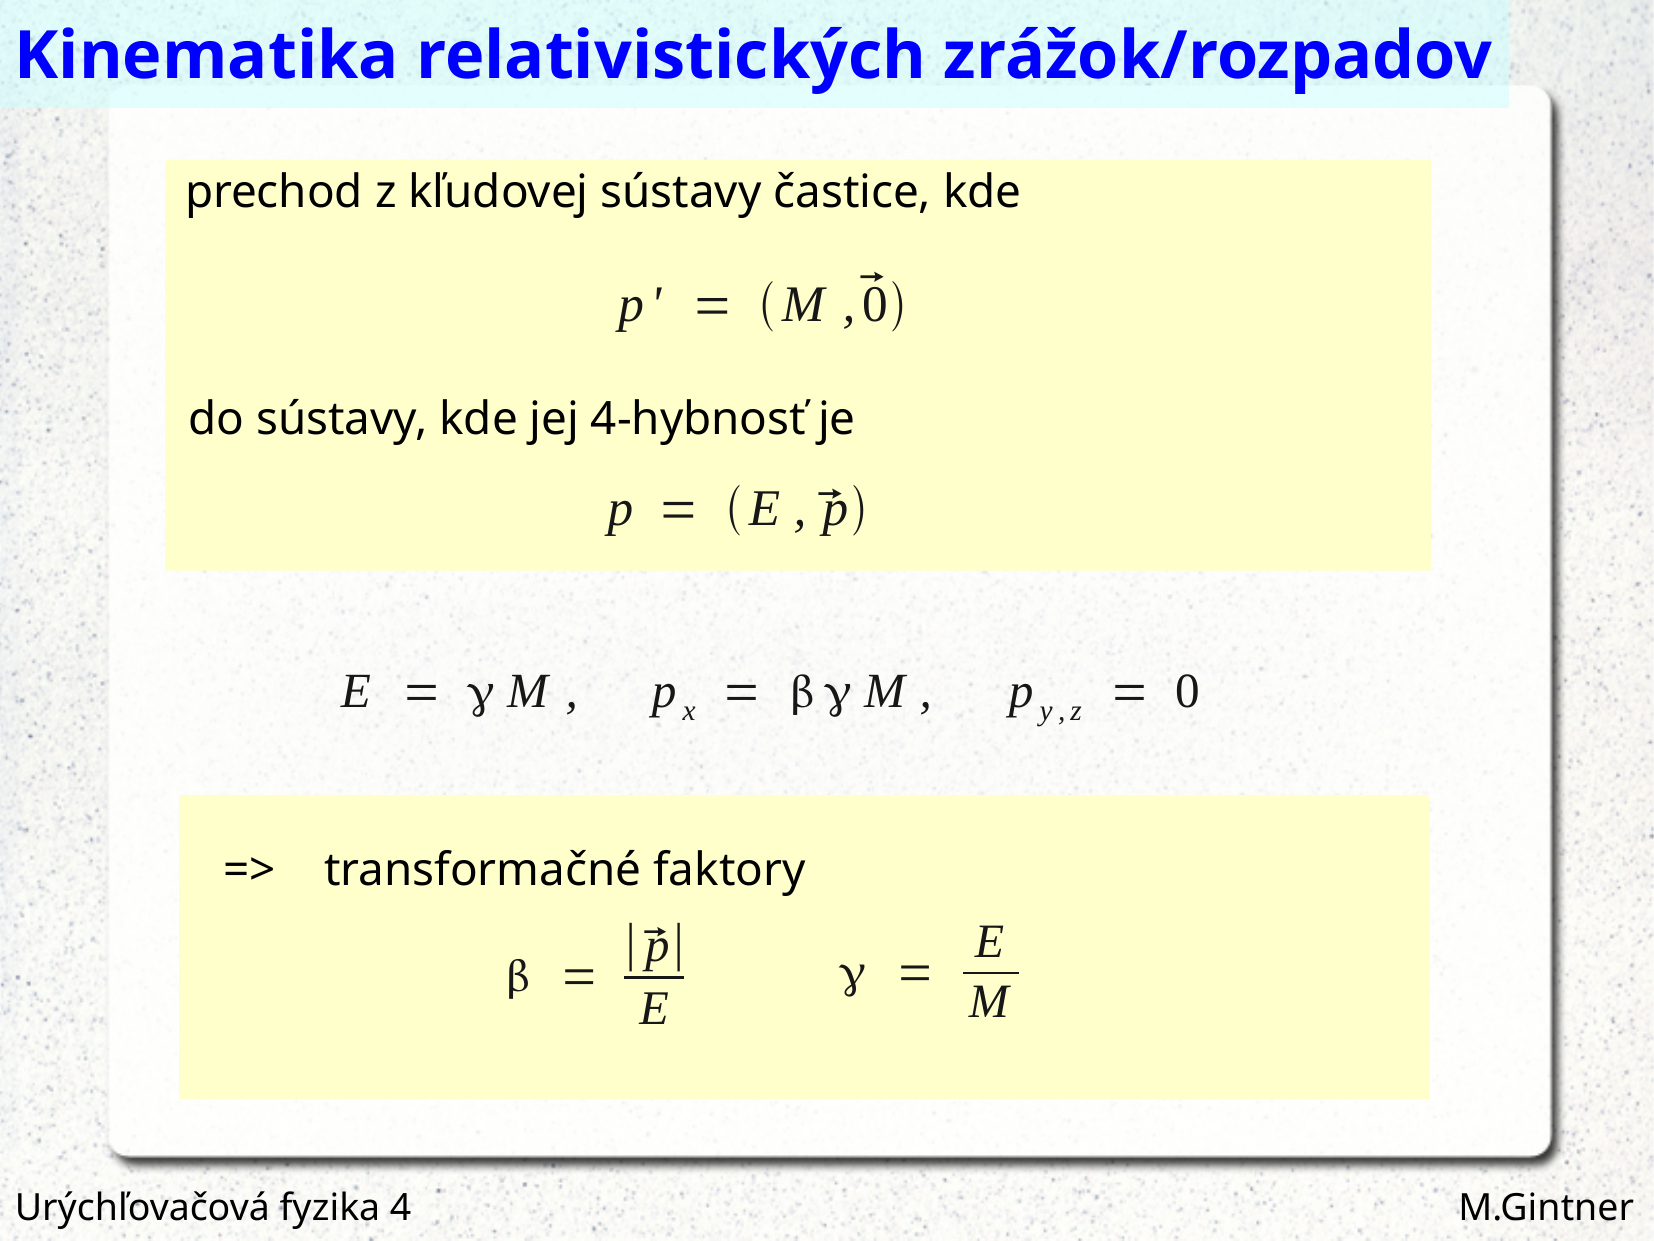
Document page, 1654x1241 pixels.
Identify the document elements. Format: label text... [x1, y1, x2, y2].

chart [494, 918, 700, 1036]
text_box => transformačné faktory [208, 828, 829, 908]
chart [595, 270, 921, 336]
chart [325, 665, 1213, 727]
chart [585, 480, 880, 540]
text_box Kinematika relativistických zrážok/rozpadov [0, 0, 1449, 108]
chart [827, 914, 1032, 1029]
text_box Urýchľovačová fyzika 4 [0, 1173, 445, 1241]
text_box [165, 159, 1431, 571]
text_box do sústavy, kde jej 4-hybnosť je [161, 378, 1096, 457]
text_box M.Gintner [1443, 1173, 1654, 1241]
text_box prechod z kľudovej sústavy častice, kde [170, 151, 1424, 230]
text_box [179, 795, 1430, 1099]
picture [0, 0, 1654, 1241]
